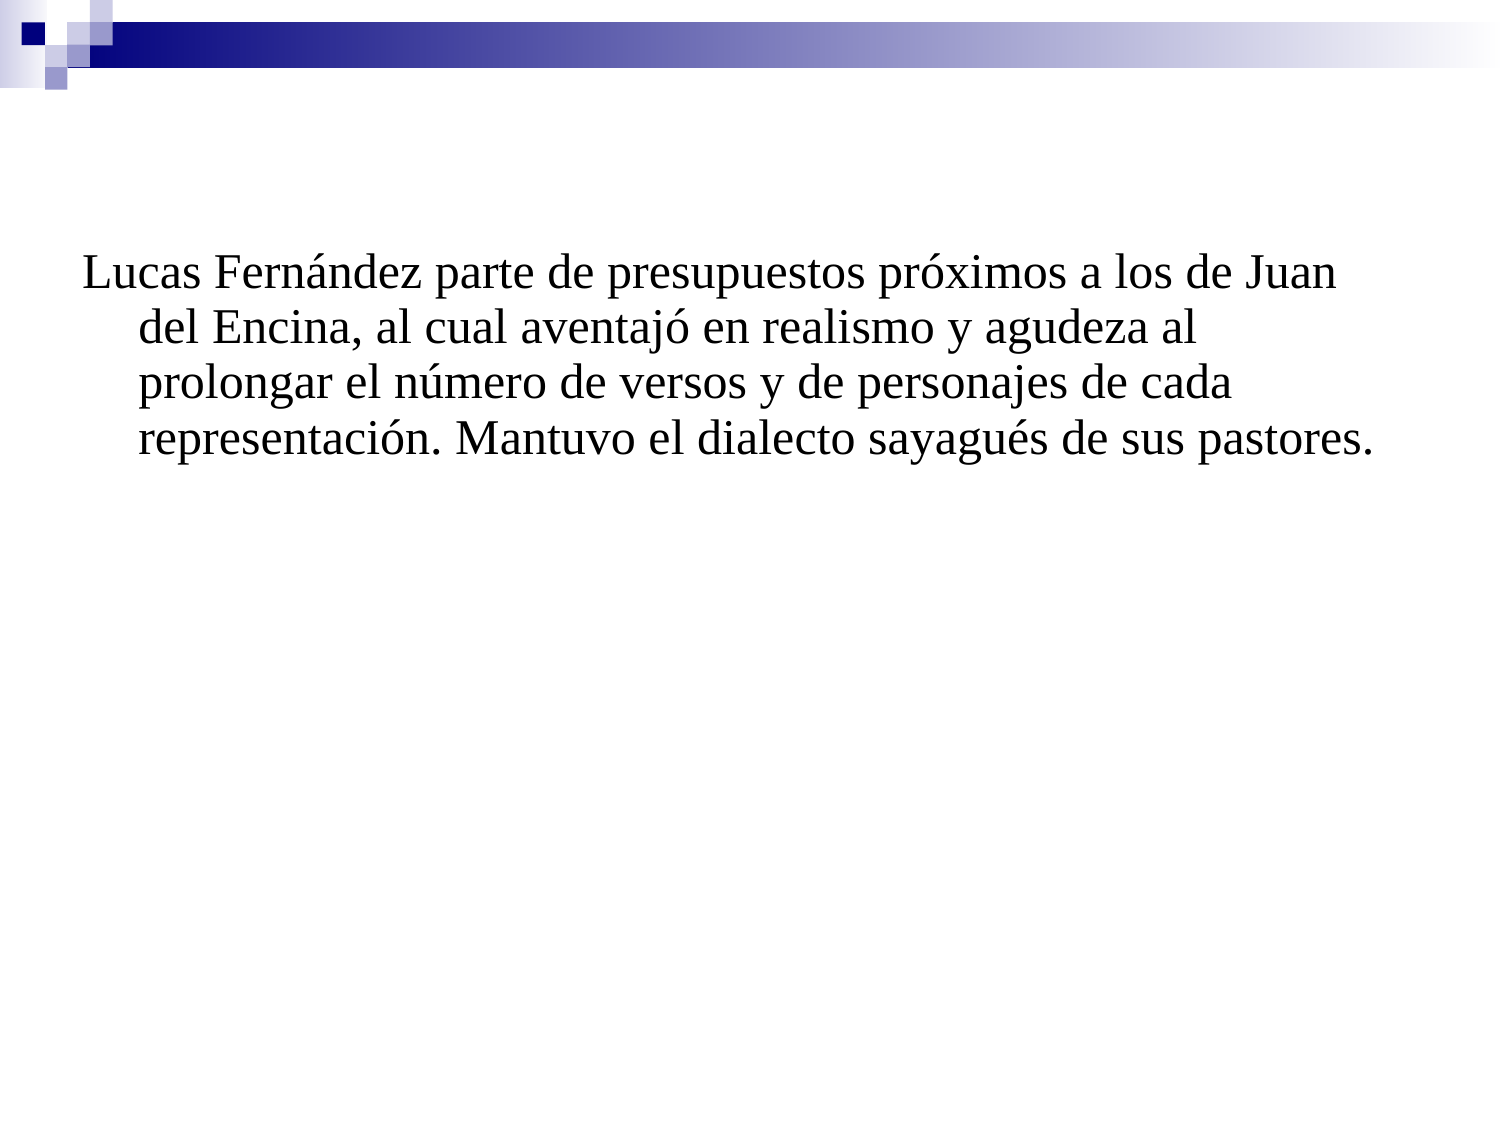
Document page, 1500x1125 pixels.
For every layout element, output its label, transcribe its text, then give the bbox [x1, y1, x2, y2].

list Lucas Fernández parte de presupuestos próximos a los de Juan del Encina, al cual aventajó en realismo y agudeza al prolongar el número de versos y de personajes de cada representación. Mantuvo el dialecto sayagués de sus pastores. [67, 236, 1418, 874]
